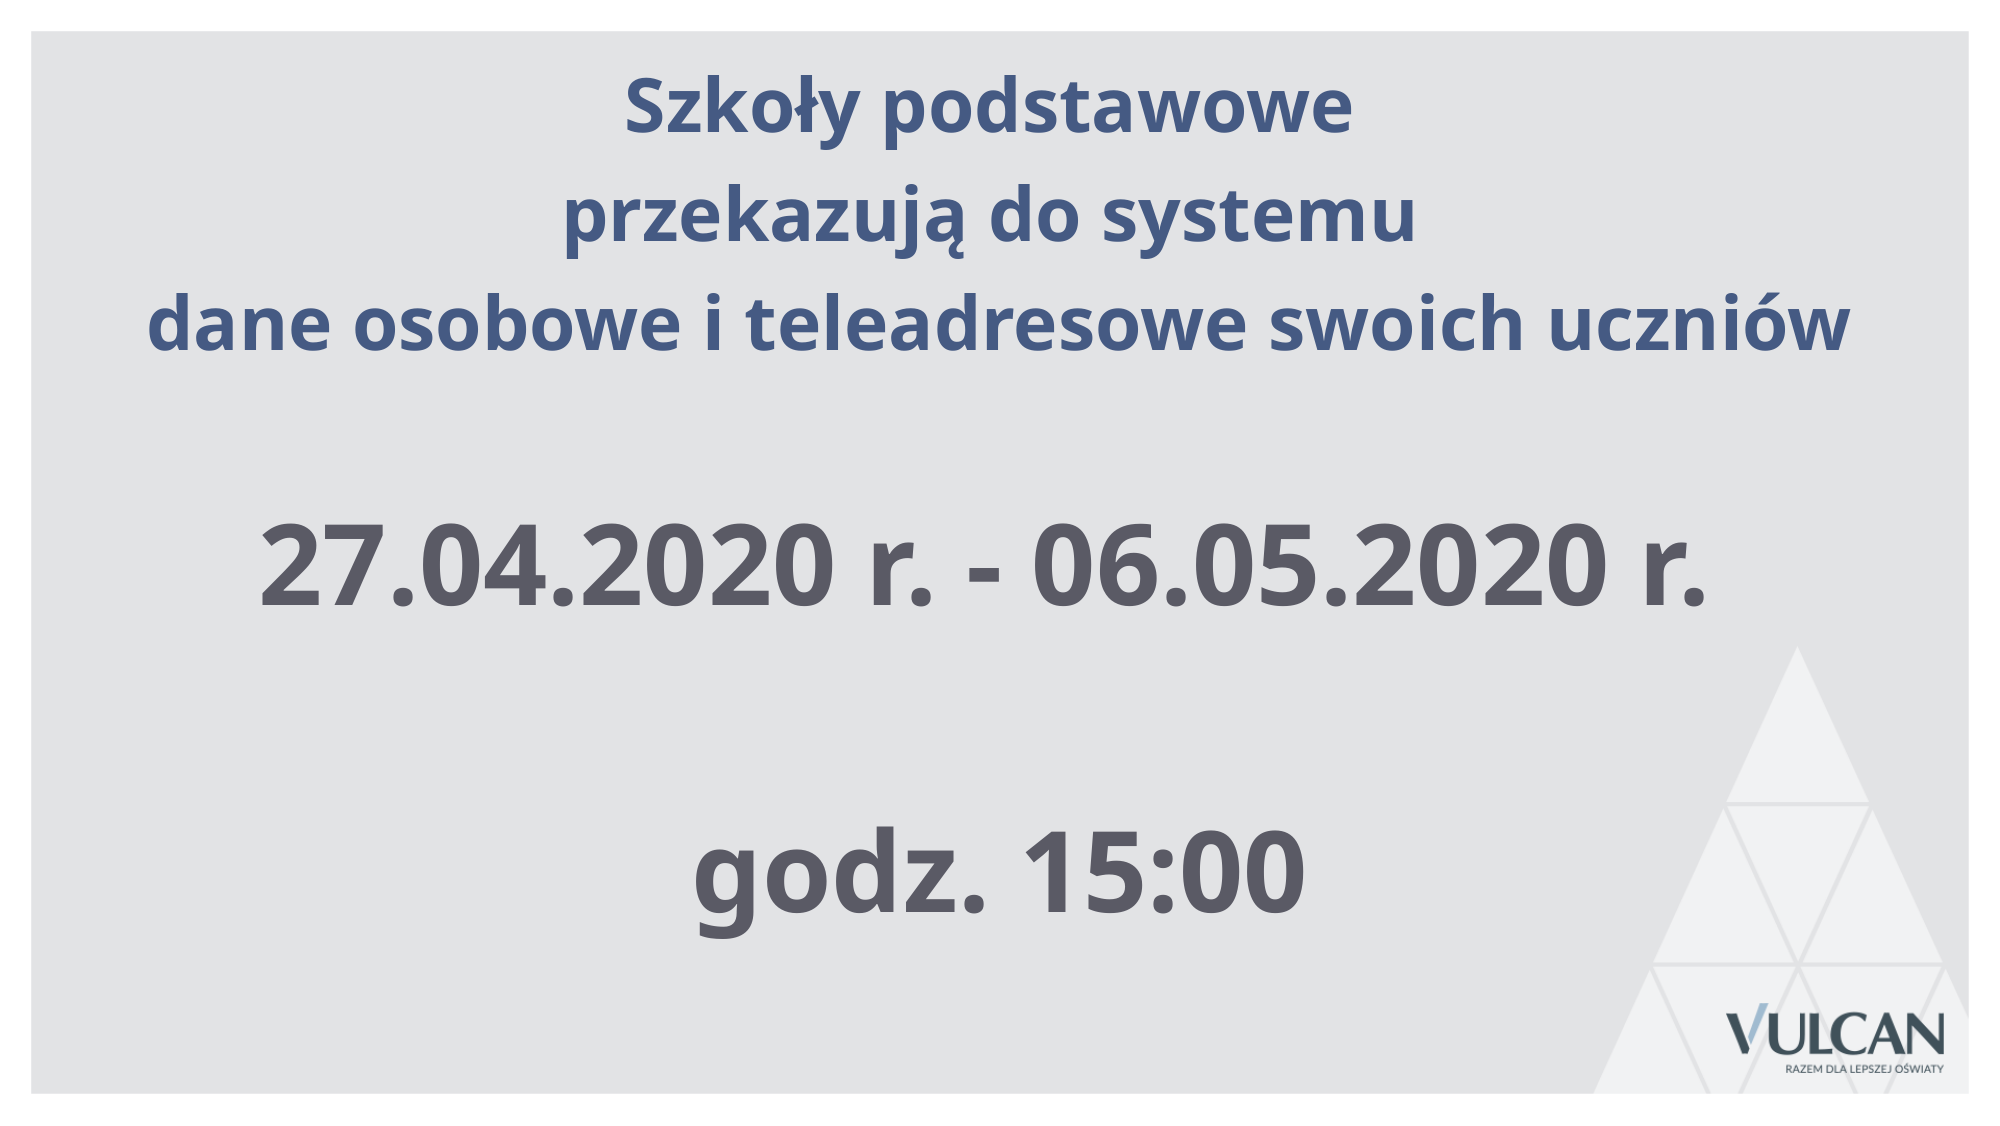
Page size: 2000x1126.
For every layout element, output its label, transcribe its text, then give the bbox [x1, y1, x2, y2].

picture [0, 0, 2000, 1125]
text_box Szkoły podstawowe przekazują do systemu dane osobowe i teleadresowe swoich uczniów 27.04.2020 r. - 06.05.2020 r. godz. 15:00 [31, 49, 1969, 480]
